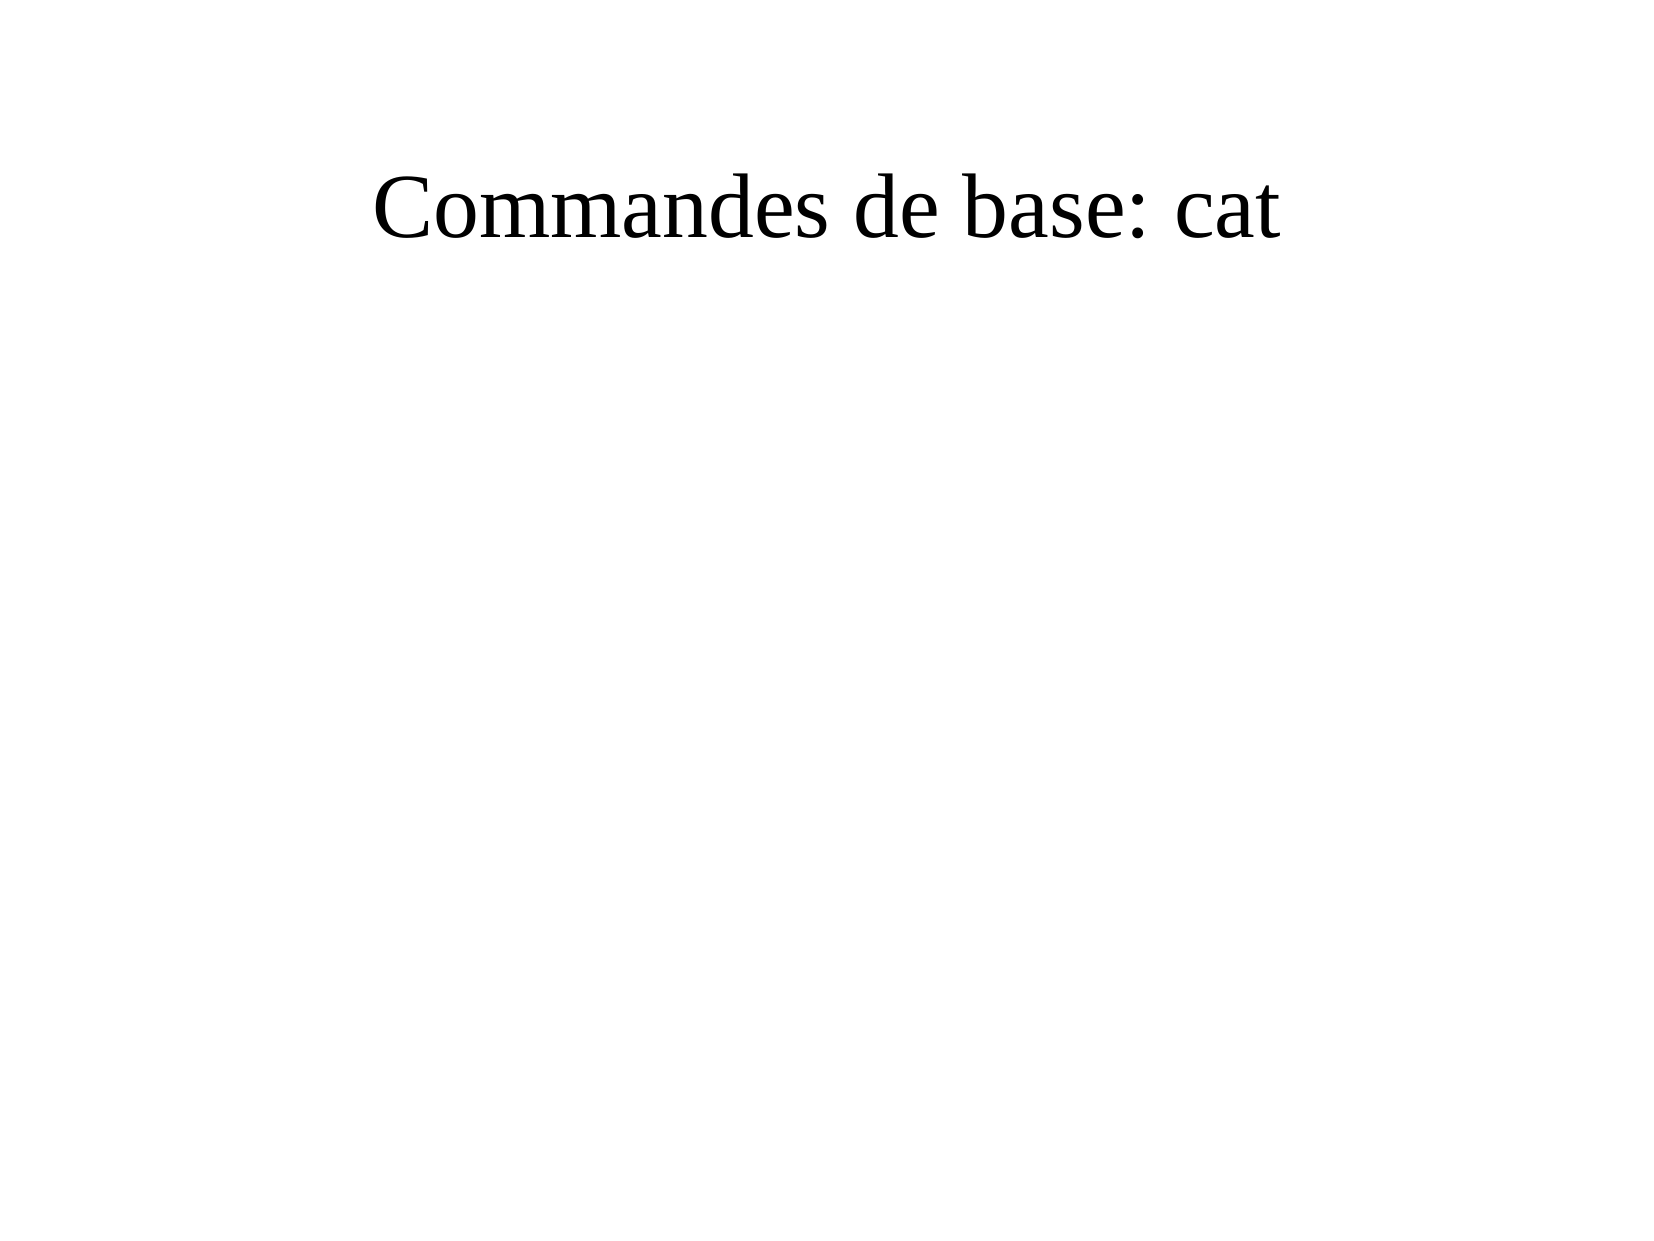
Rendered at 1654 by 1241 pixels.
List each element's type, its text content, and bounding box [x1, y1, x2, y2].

title Commandes de base: cat [121, 102, 1534, 311]
